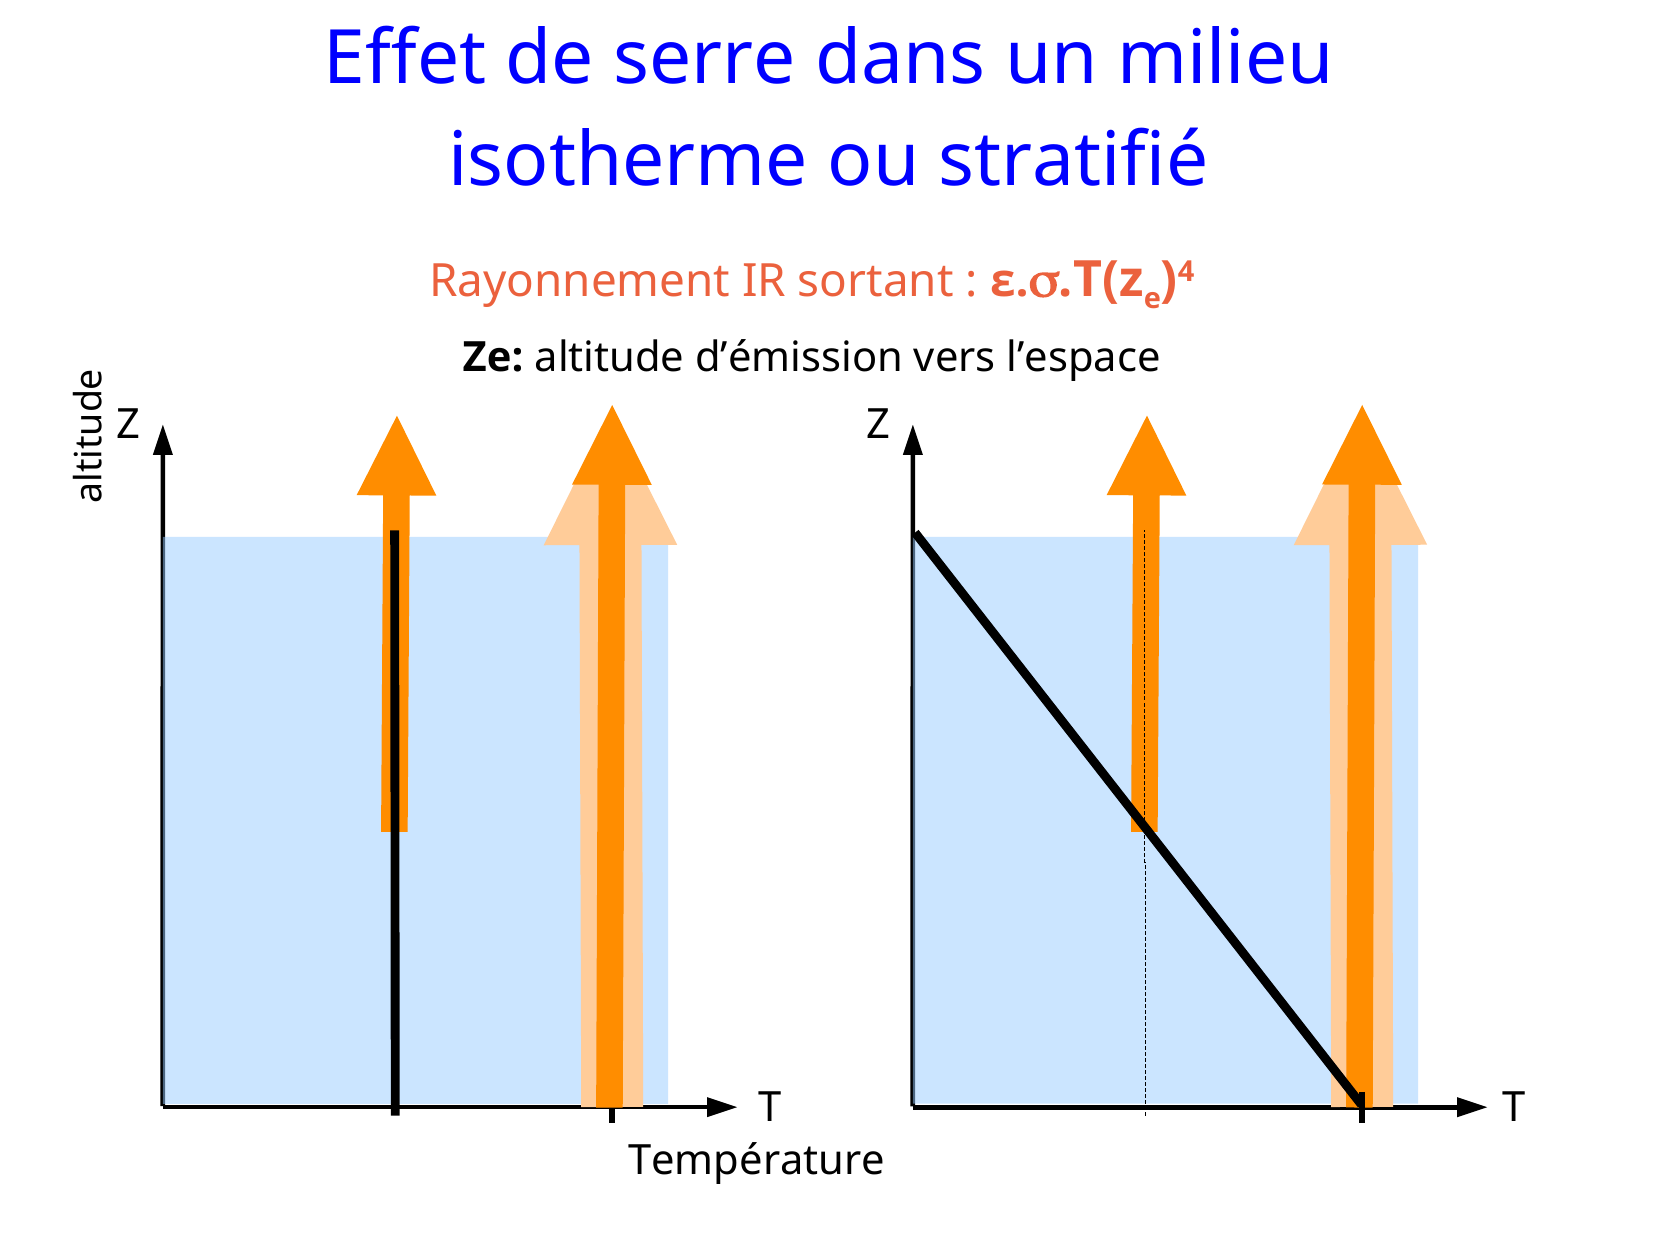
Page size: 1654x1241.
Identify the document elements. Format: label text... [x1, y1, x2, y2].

text_box Z [849, 395, 908, 457]
text_box [400, 536, 581, 1104]
text_box [642, 545, 669, 1104]
text_box [162, 536, 390, 1104]
text_box Effet de serre dans un milieu isotherme ou stratifié [125, 27, 1533, 184]
text_box [1156, 536, 1331, 1057]
text_box T [1485, 1077, 1543, 1139]
text_box altitude [46, 319, 110, 552]
text_box Z [110, 395, 158, 457]
text_box [925, 536, 1132, 800]
text_box [1392, 545, 1419, 1104]
text_box [912, 538, 1331, 1104]
text_box Température [611, 1130, 903, 1192]
text_box Rayonnement IR sortant : ε..T(ze)4 Ze: altitude d’émission vers l’espace [311, 223, 1313, 367]
text_box T [741, 1077, 799, 1139]
